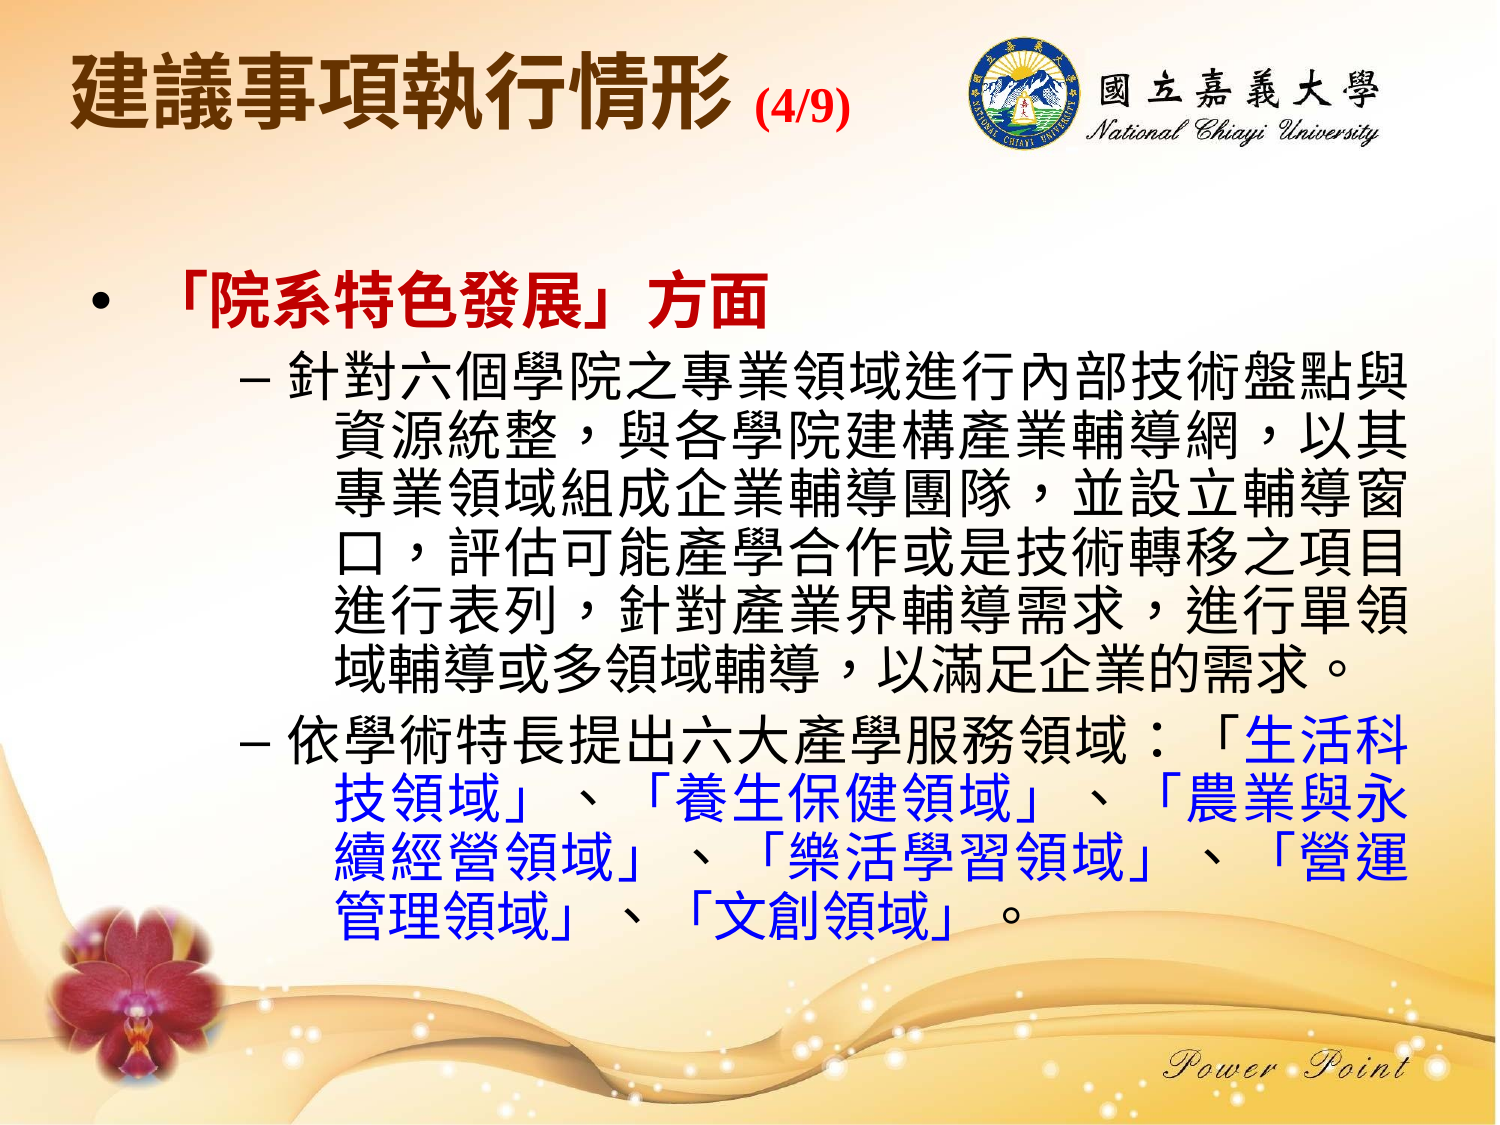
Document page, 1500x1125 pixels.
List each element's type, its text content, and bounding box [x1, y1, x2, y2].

title 建議事項執行情形(4/9) [53, 30, 1404, 147]
list 「院系特色發展」方面 針對六個學院之專業領域進行內部技術盤點與資源統整，與各學院建構產業輔導網，以其專業領域組成企業輔導團隊，並設立輔導窗口，評估可能產學合作或是技術轉移之項目進行表列，針對產業界輔導需求，進行單領域輔導或多領域輔導，以滿足企業的需求。 依學術特長提出六大產學服務領域：「生活科技領域」、「養生保健領域」、「農業與永續經營領域」、「樂活學習領域」、「營運管理領域」、「文創領域」。 [75, 262, 1426, 1005]
